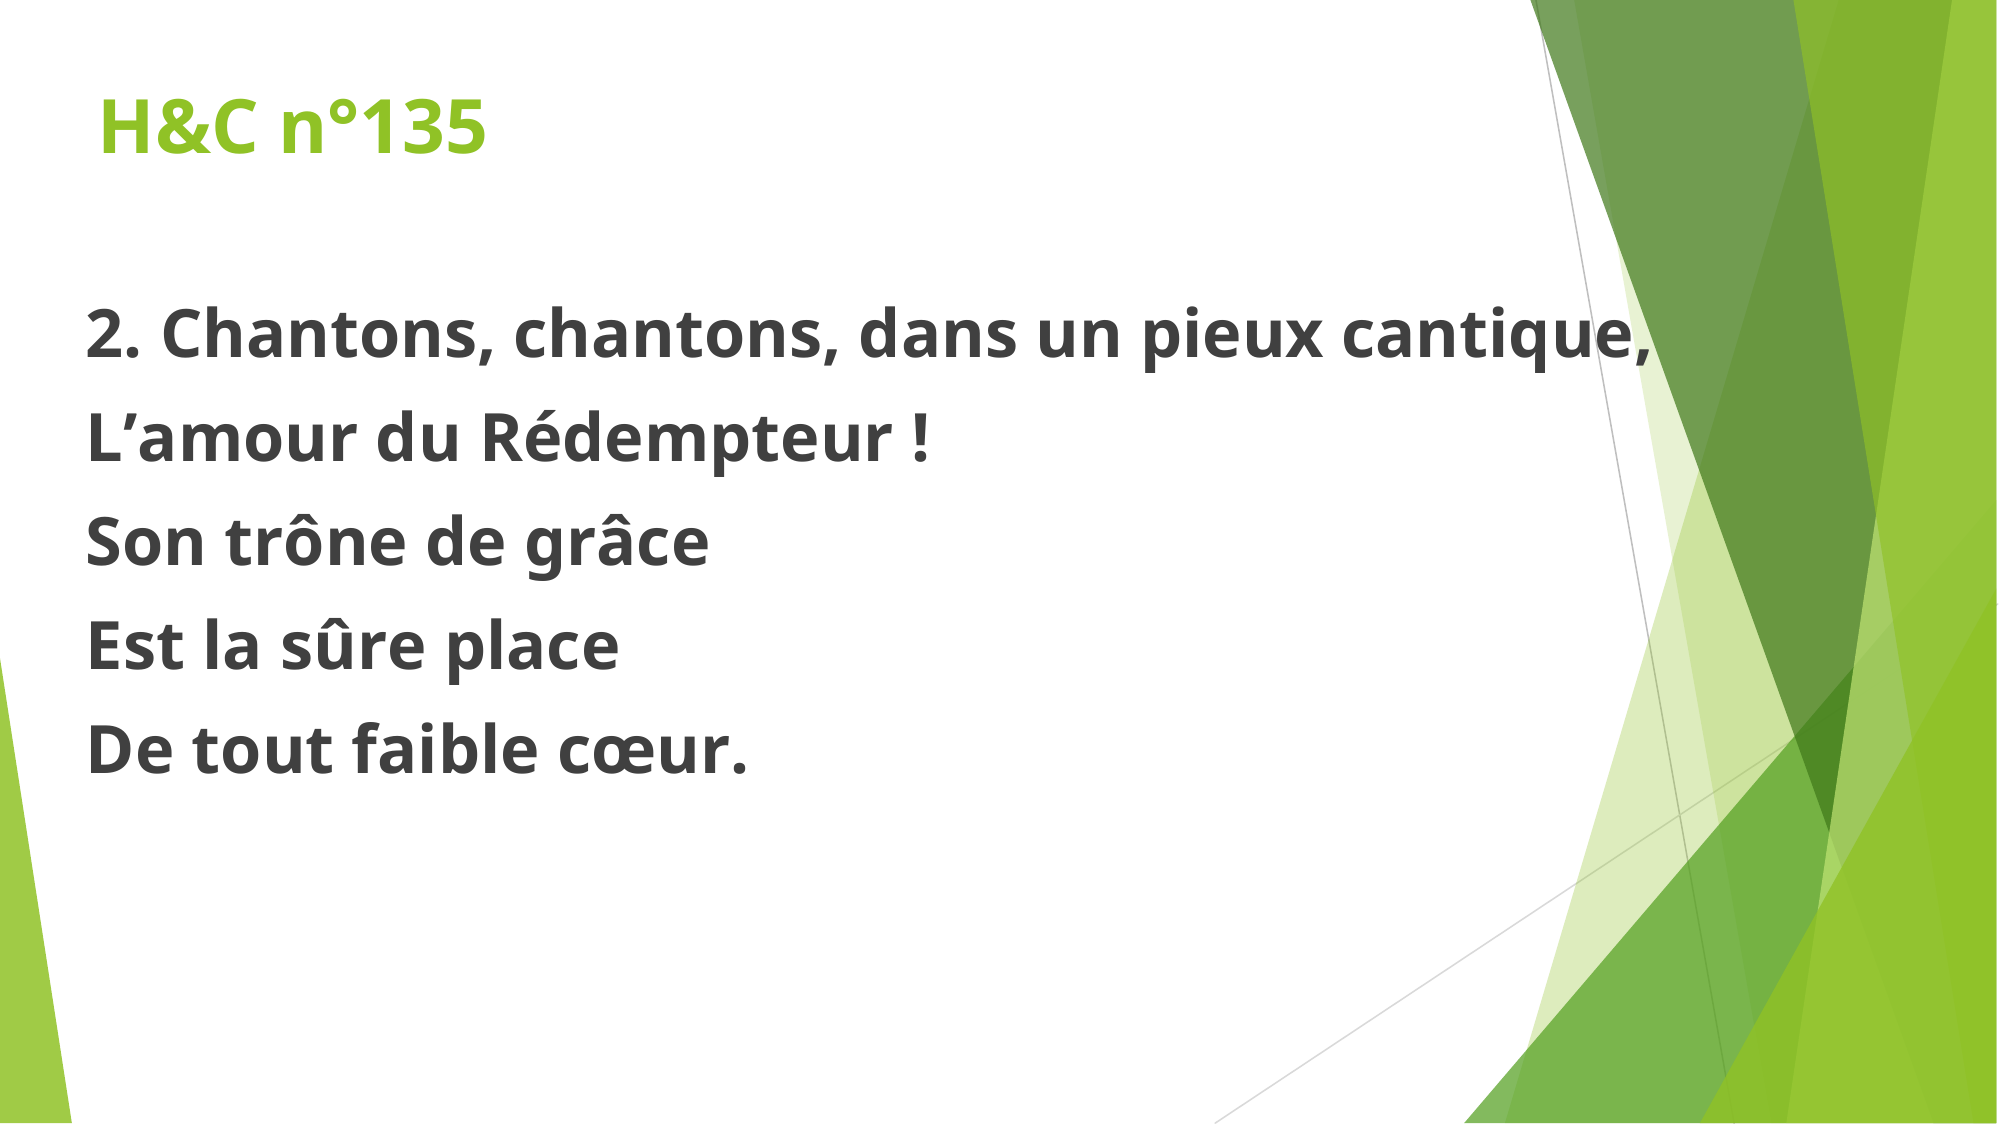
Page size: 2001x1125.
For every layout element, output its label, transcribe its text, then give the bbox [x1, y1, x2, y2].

text_box H&C n°135 [82, 70, 1522, 178]
text_box 2. Chantons, chantons, dans un pieux cantique, L’amour du Rédempteur ! Son trône de grâce Est la sûre place De tout faible cœur. [70, 271, 2001, 1037]
